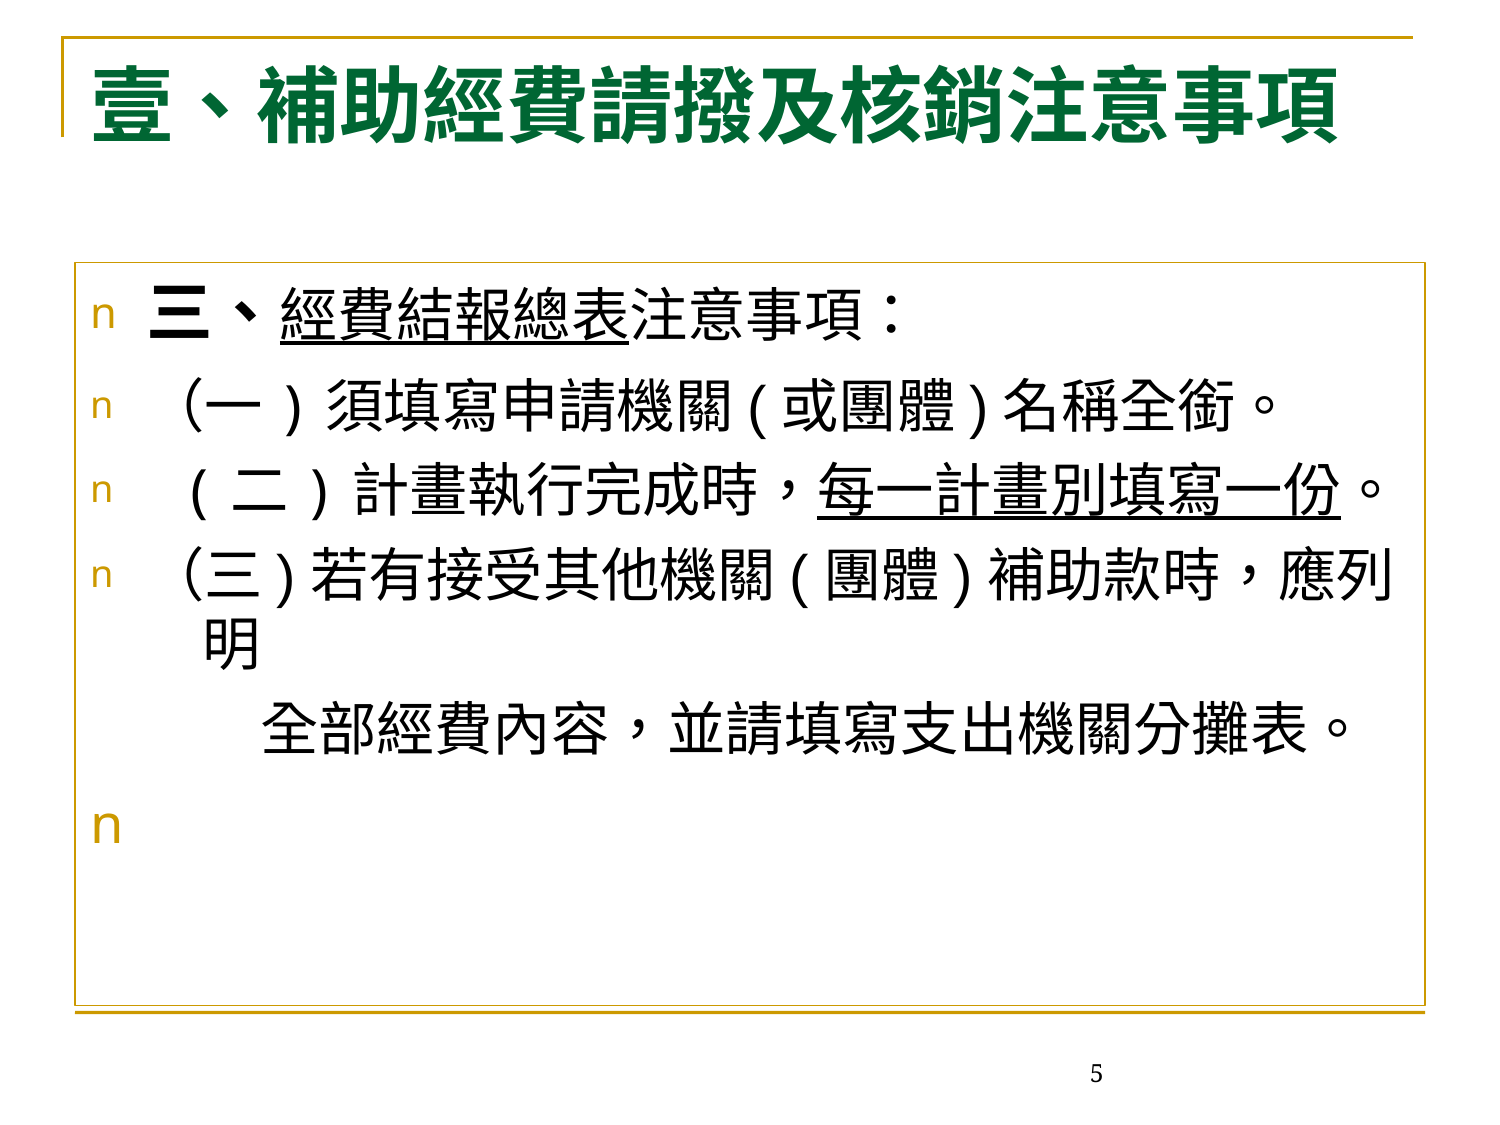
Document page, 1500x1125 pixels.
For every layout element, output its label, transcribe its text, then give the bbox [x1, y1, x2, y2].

title 壹、補助經費請撥及核銷注意事項 [75, 45, 1426, 233]
text_box [1074, 1024, 1426, 1100]
list 三、經費結報總表注意事項： （一)須填寫申請機關(或團體)名稱全銜。 (二)計畫執行完成時，每一計畫別填寫一份。 （三)若有接受其他機關(團體)補助款時，應列明 全部經費內容，並請填寫支出機關分攤表。 [75, 262, 1426, 1006]
